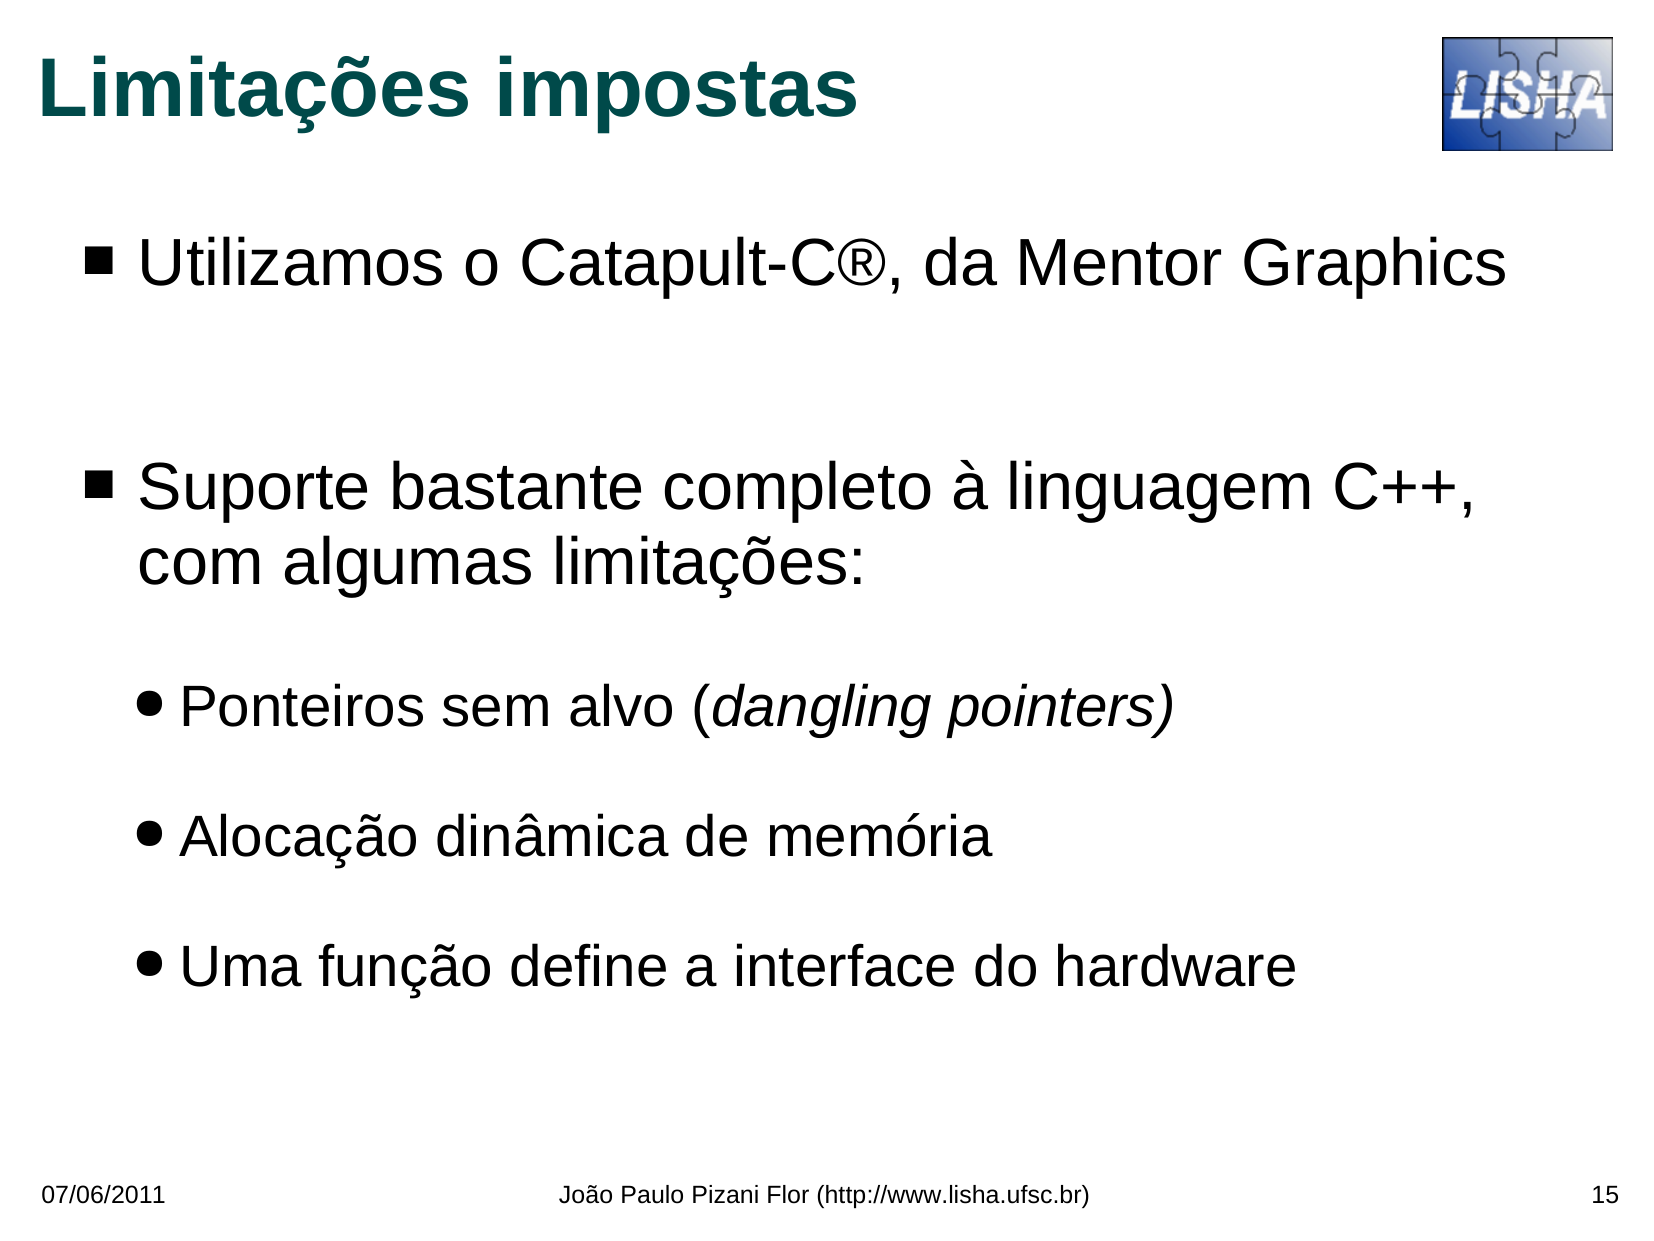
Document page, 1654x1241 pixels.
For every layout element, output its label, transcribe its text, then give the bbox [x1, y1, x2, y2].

picture [1442, 37, 1613, 151]
title Limitações impostas [37, 37, 1426, 151]
list Utilizamos o Catapult-C®, da Mentor Graphics Suporte bastante completo à linguagem C++, com algumas limitações: Ponteiros sem alvo (dangling pointers) Alocação dinâmica de memória Uma função define a interface do hardware [37, 225, 1613, 1163]
